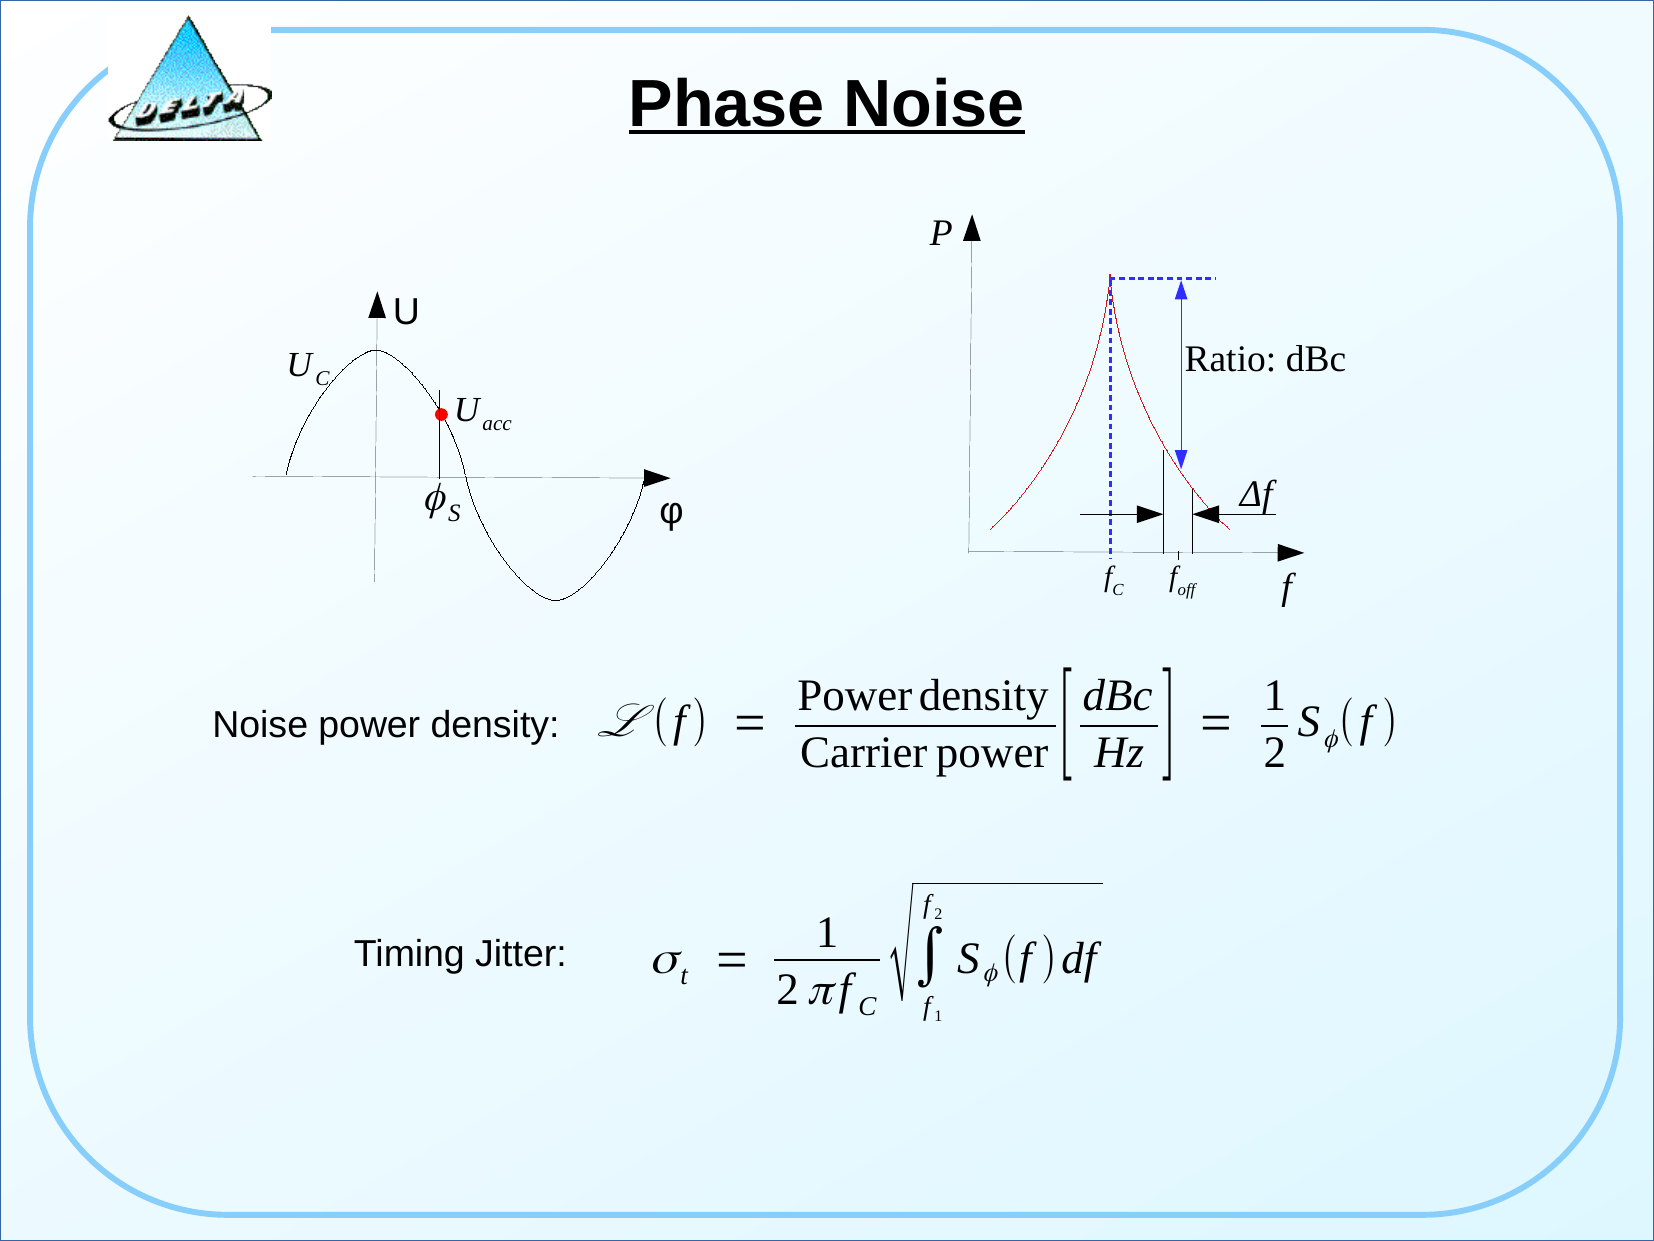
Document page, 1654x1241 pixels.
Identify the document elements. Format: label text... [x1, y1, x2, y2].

text_box [0, 0, 1654, 1241]
chart [444, 390, 523, 436]
text_box Timing Jitter: [339, 924, 582, 982]
text_box Δf [1225, 466, 1291, 523]
chart [638, 880, 1116, 1026]
text_box Ratio: dBc [1169, 331, 1362, 388]
text_box Phase Noise [613, 58, 1040, 148]
text_box f [1266, 558, 1307, 616]
text_box P [915, 204, 968, 261]
text_box Noise power density: [197, 696, 575, 754]
text_box fC [1089, 552, 1139, 610]
picture [107, 14, 272, 141]
text_box U [378, 282, 435, 359]
text_box foff [1154, 552, 1211, 610]
chart [277, 345, 340, 391]
chart [411, 482, 471, 527]
chart [585, 665, 1408, 784]
text_box φ [644, 481, 725, 567]
